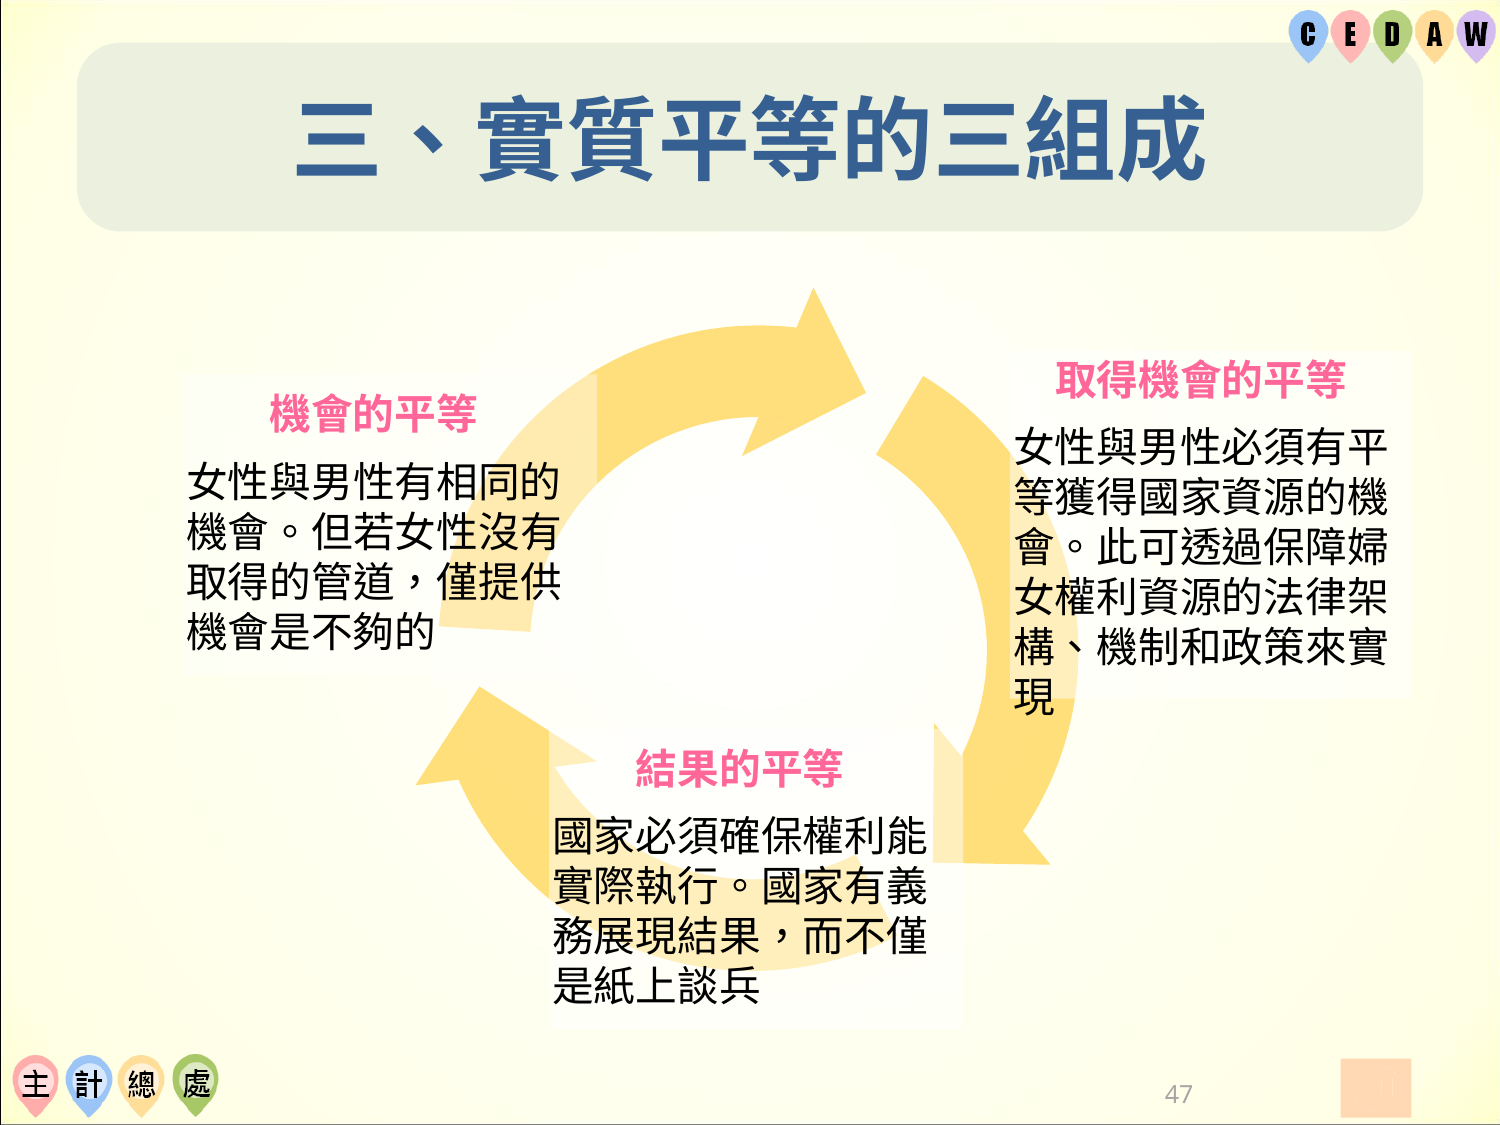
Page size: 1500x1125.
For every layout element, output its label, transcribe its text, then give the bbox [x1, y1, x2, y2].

title 三、實質平等的三組成 [75, 42, 1426, 231]
text_box 結果的平等 國家必須確保權利能實際執行。國家有義務展現結果，而不僅是紙上談兵 [549, 729, 963, 1029]
text_box [1149, 1058, 1500, 1125]
text_box [876, 376, 1075, 865]
text_box [415, 686, 549, 899]
text_box 機會的平等 女性與男性有相同的機會。但若女性沒有取得的管道，僅提供機會是不夠的 [183, 374, 597, 675]
text_box [589, 287, 866, 484]
text_box 取得機會的平等 女性與男性必須有平等獲得國家資源的機會。此可透過保障婦女權利資源的法律架構、機制和政策來實現 [1010, 351, 1412, 699]
